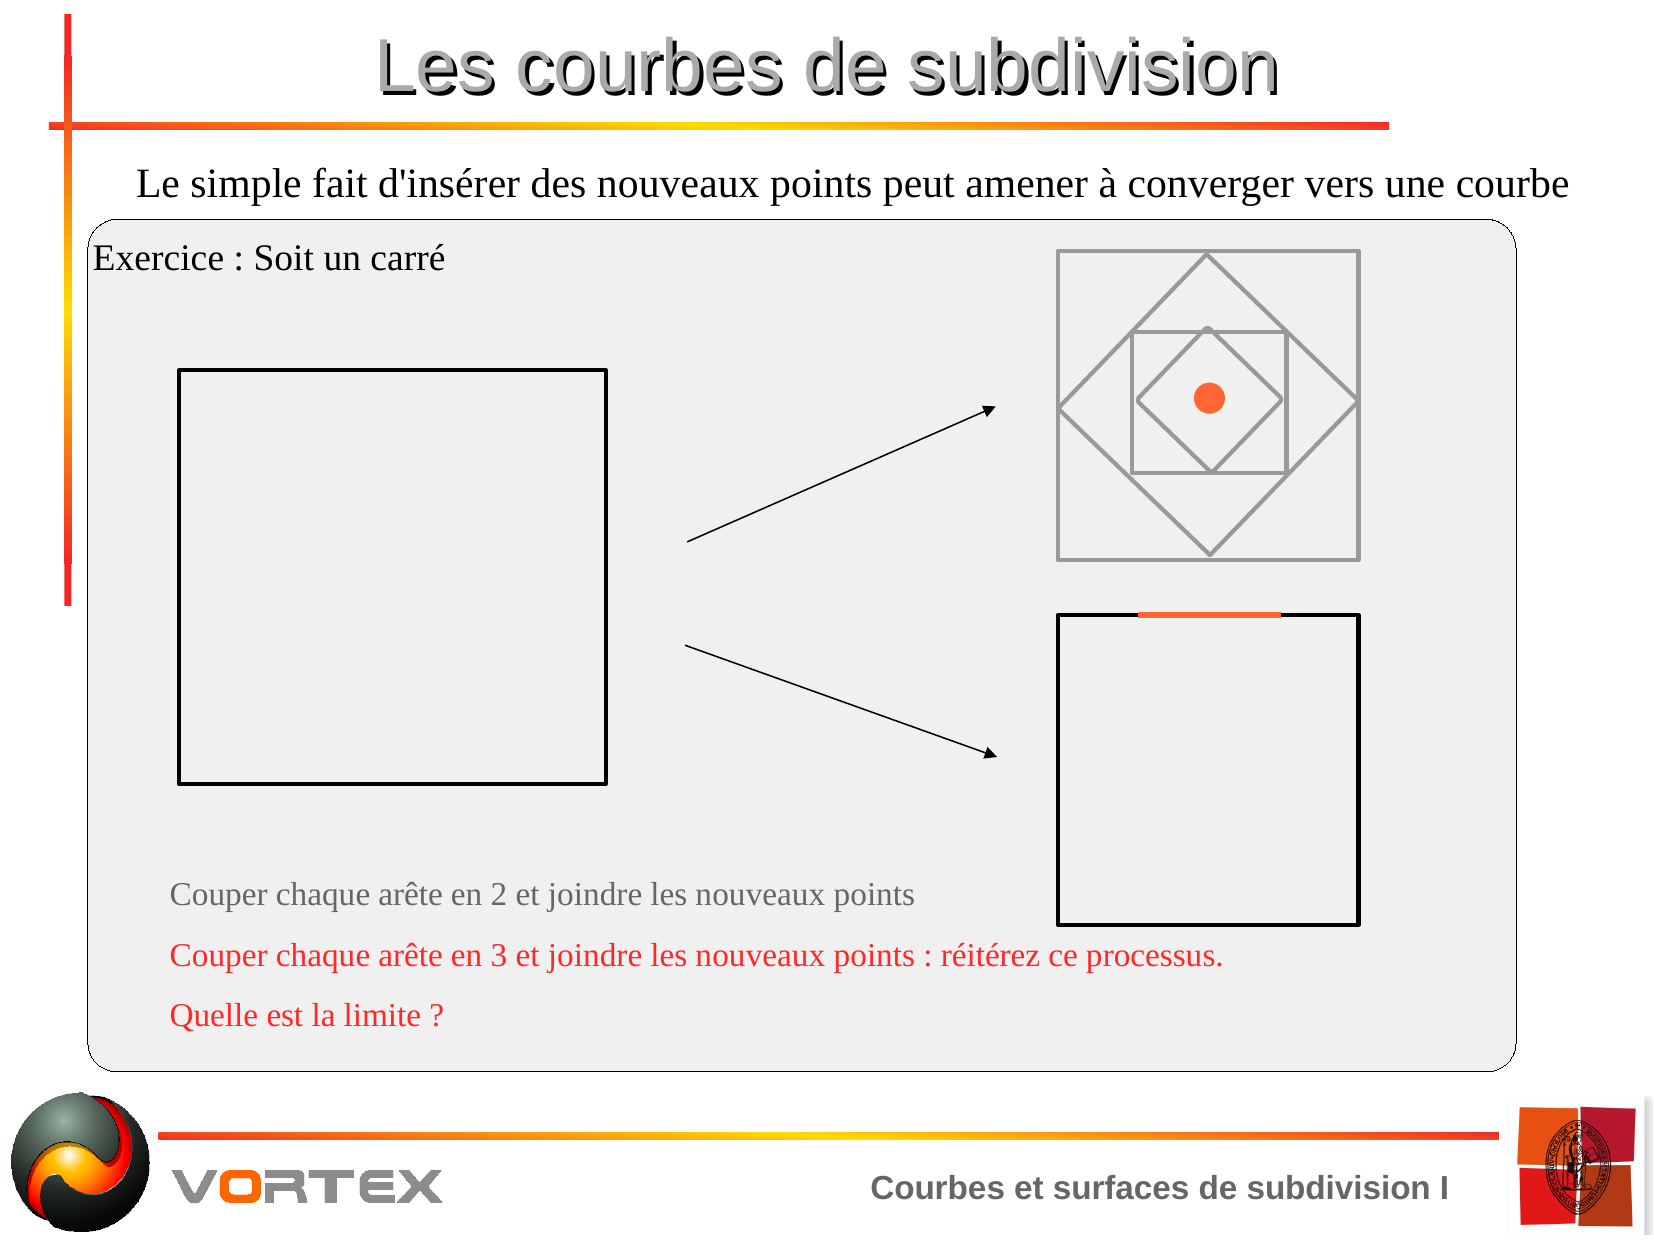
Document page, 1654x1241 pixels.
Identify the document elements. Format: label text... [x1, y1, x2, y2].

list Le simple fait d'insérer des nouveaux points peut amener à converger vers une courbe Exercice : Soit un carré Couper chaque arête en 2 et joindre les nouveaux points Couper chaque arête en 3 et joindre les nouveaux points : réitérez ce processus. Quelle est la limite ? [75, 160, 1625, 1103]
picture [11, 1092, 443, 1232]
picture [1505, 1096, 1653, 1235]
title Les courbes de subdivision [0, 1, 1654, 130]
text_box [1194, 383, 1225, 413]
